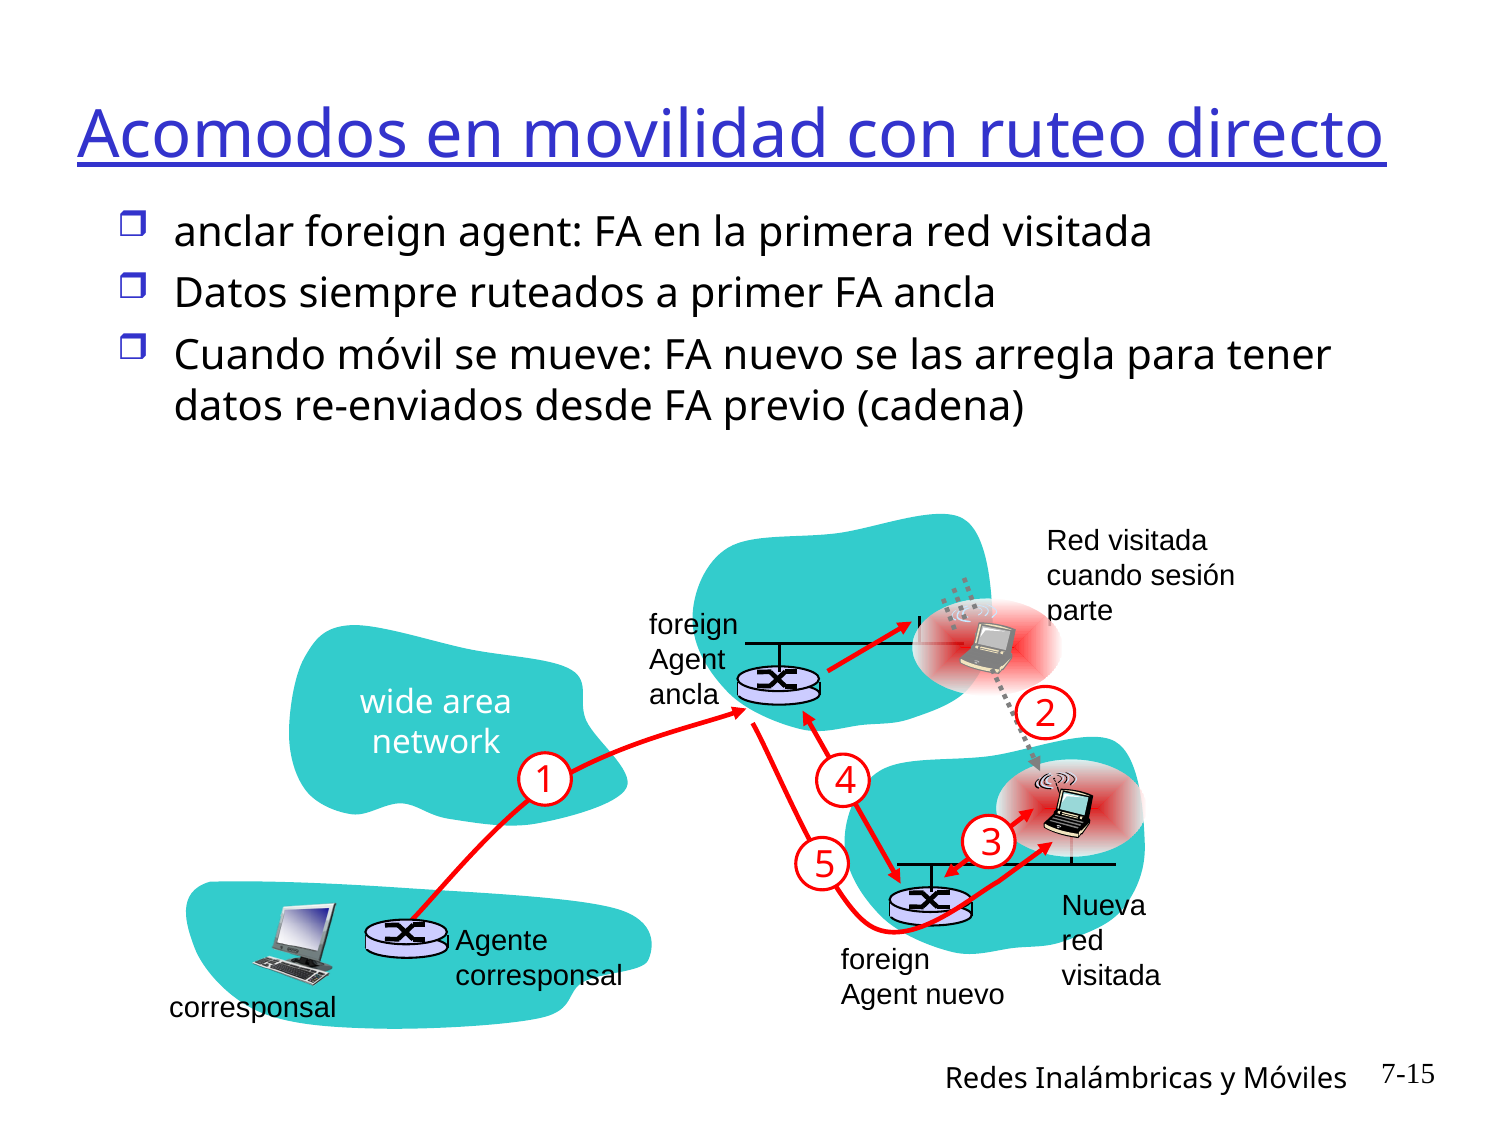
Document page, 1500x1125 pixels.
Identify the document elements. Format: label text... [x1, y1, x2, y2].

text_box 3 [966, 810, 1018, 871]
text_box corresponsal [154, 980, 426, 1032]
text_box foreign Agent nuevo [826, 932, 1084, 1019]
text_box foreign Agent ancla [634, 597, 797, 718]
title Acomodos en movilidad con ruteo directo [62, 37, 1473, 225]
picture [231, 899, 338, 992]
text_box [845, 736, 1147, 932]
text_box Agente corresponsal [440, 913, 705, 1000]
text_box 2 [1019, 681, 1072, 742]
text_box Red visitada cuando sesión parte [1031, 514, 1303, 635]
text_box [504, 756, 628, 826]
text_box [695, 513, 1063, 732]
text_box [289, 625, 610, 826]
list anclar foreign agent: FA en la primera red visitada Datos siempre ruteados a primer FA ancla Cuando móvil se mueve: FA nuevo se las arregla para tener datos re-enviados desde FA previo (cadena) [102, 197, 1378, 468]
text_box [816, 767, 820, 794]
text_box 1 [519, 747, 571, 809]
text_box Nueva red visitada [1046, 878, 1197, 999]
text_box 5 [799, 832, 851, 893]
text_box [795, 851, 799, 877]
text_box [185, 881, 629, 1029]
text_box 4 [820, 748, 872, 810]
text_box wide area network [317, 672, 556, 768]
chart [1034, 771, 1094, 839]
